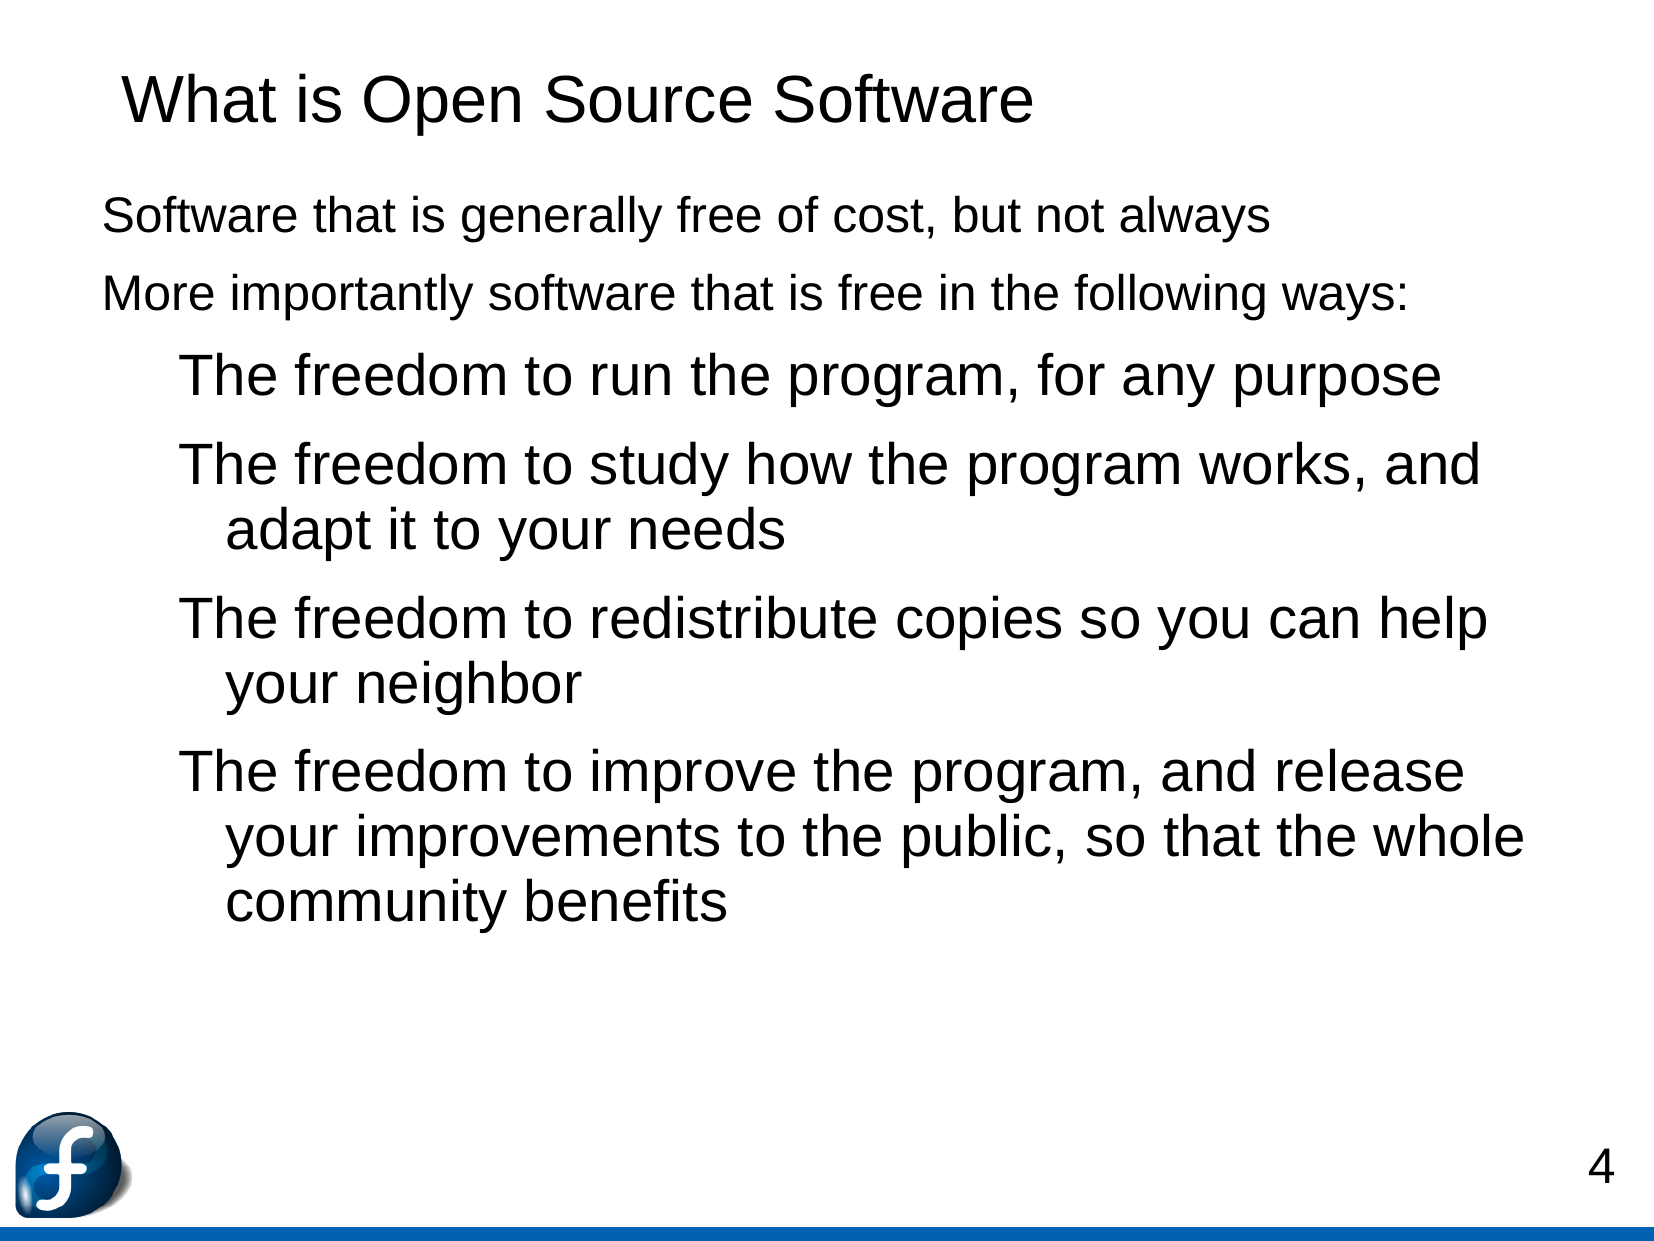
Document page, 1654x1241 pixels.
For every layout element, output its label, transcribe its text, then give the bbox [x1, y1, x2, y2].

list Software that is generally free of cost, but not always More importantly software that is free in the following ways: The freedom to run the program, for any purpose The freedom to study how the program works, and adapt it to your needs The freedom to redistribute copies so you can help your neighbor The freedom to improve the program, and release your improvements to the public, so that the whole community benefits [83, 187, 1538, 1126]
picture [11, 1105, 133, 1227]
text_box <number> [1387, 1137, 1616, 1201]
title What is Open Source Software [121, 37, 1533, 161]
